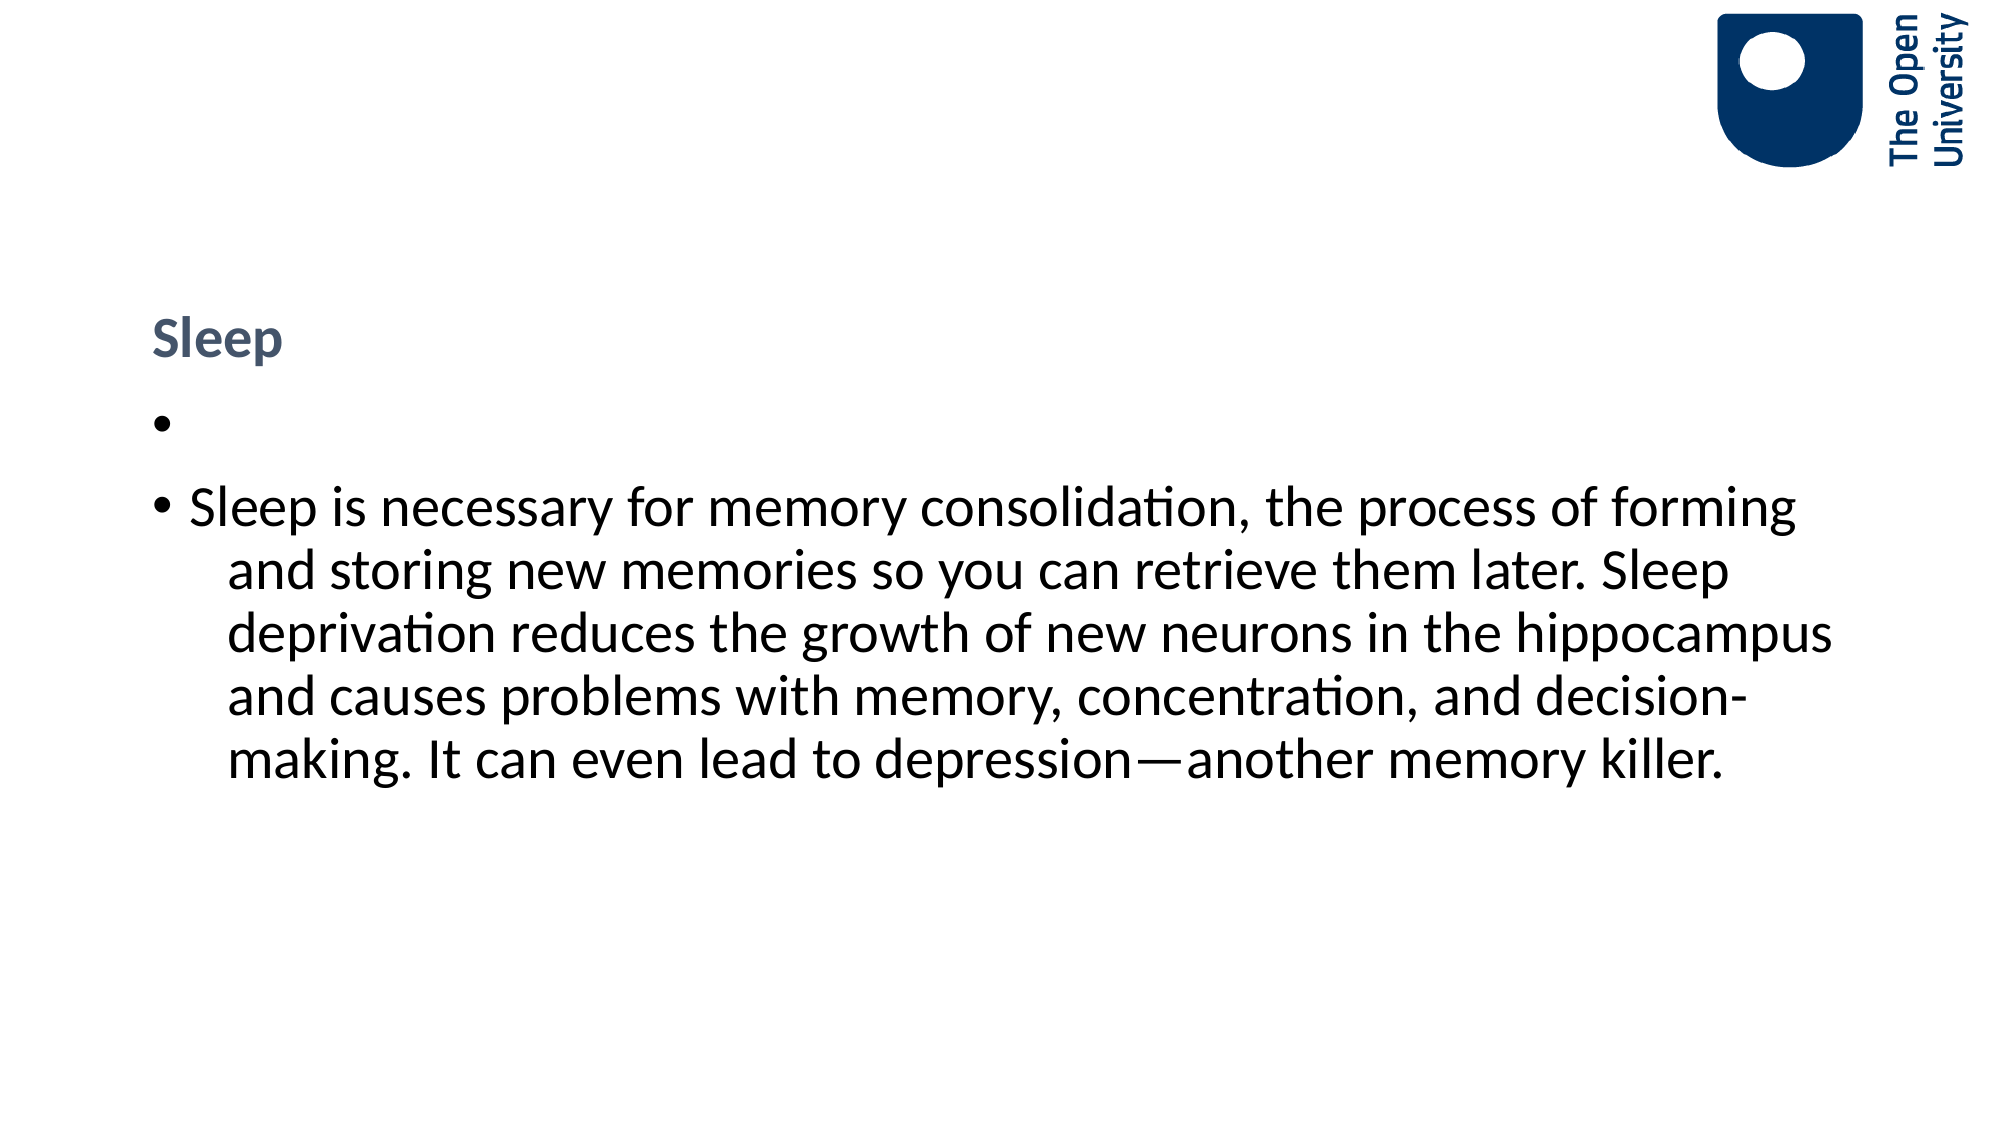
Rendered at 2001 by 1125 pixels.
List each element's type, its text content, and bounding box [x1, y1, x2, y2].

picture [1716, 10, 1971, 170]
list Sleep Sleep is necessary for memory consolidation, the process of forming and storing new memories so you can retrieve them later. Sleep deprivation reduces the growth of new neurons in the hippocampus and causes problems with memory, concentration, and decision-making. It can even lead to depression—another memory killer. [137, 299, 1863, 1014]
